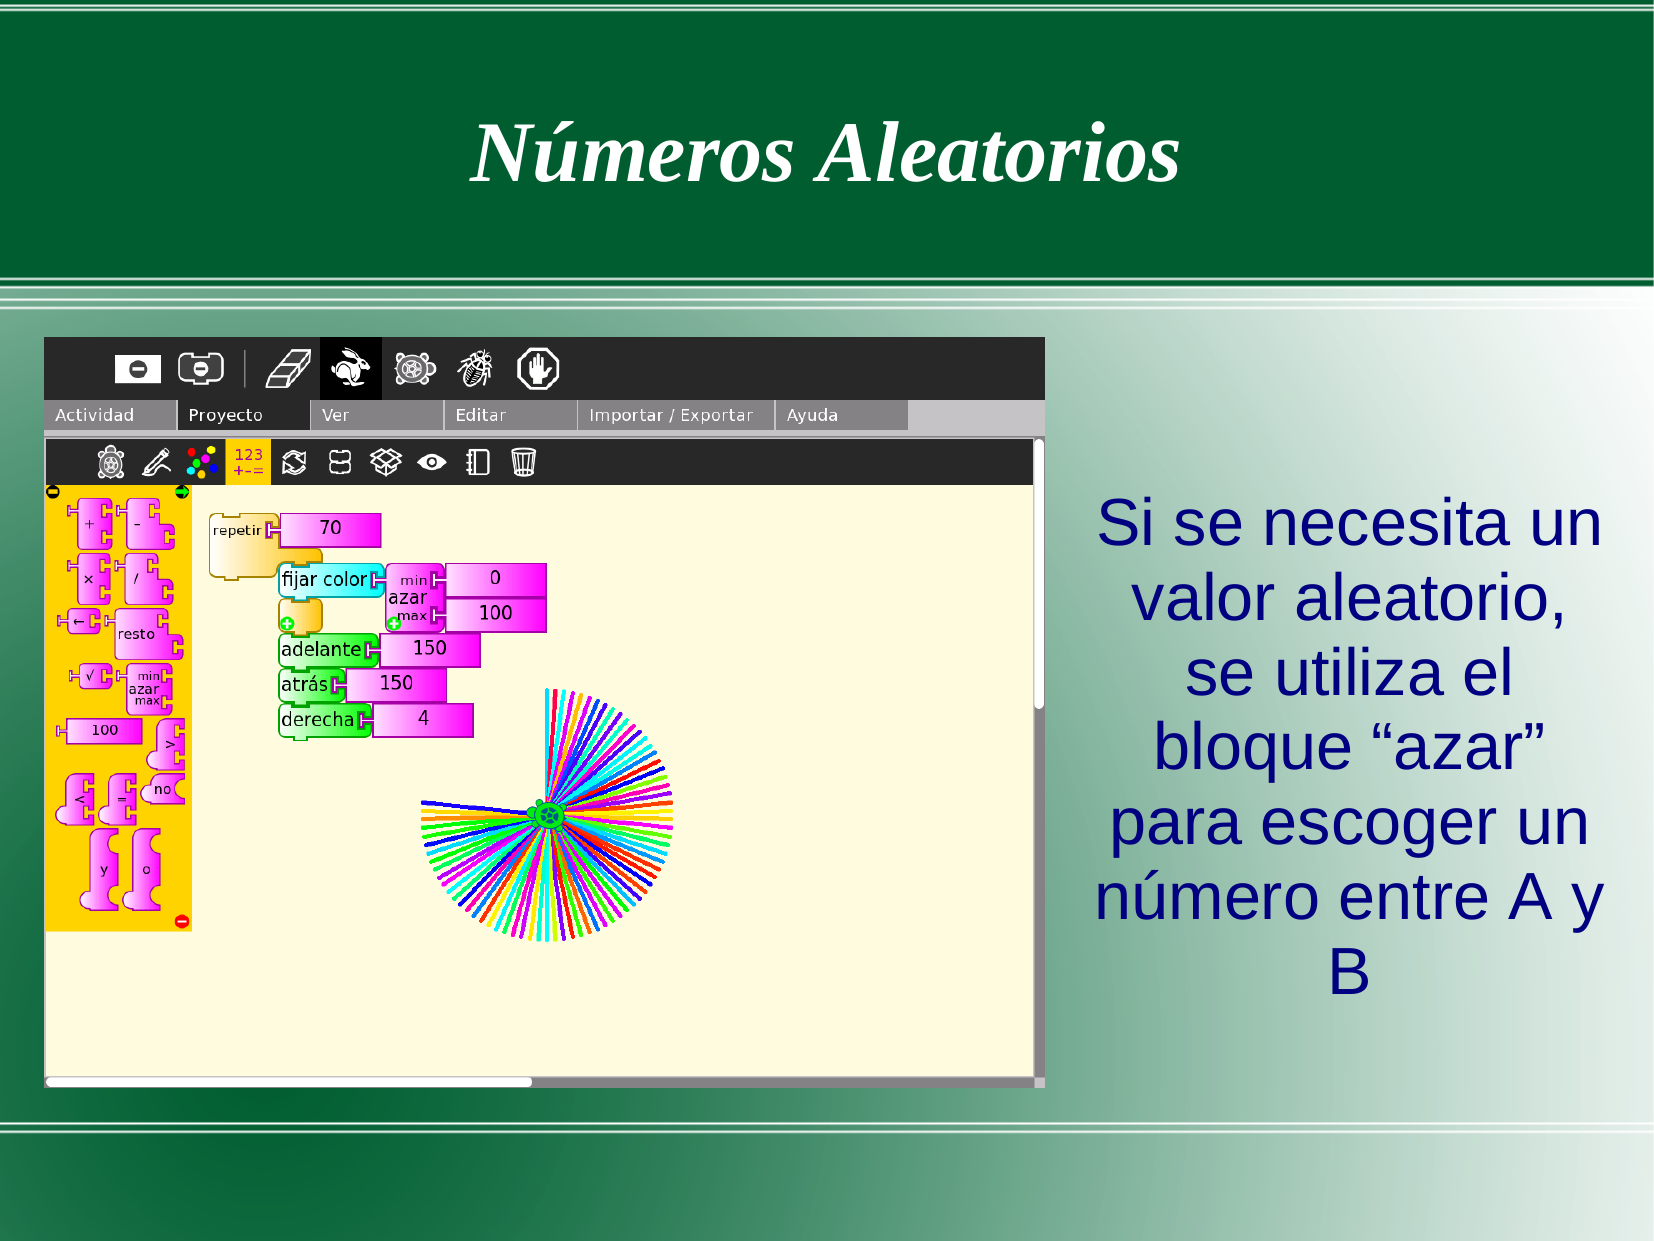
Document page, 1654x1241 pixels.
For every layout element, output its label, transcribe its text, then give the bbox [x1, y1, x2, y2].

picture [0, 0, 1654, 1241]
title Números Aleatorios [82, 49, 1571, 257]
subtitle Si se necesita un valor aleatorio, se utiliza el bloque “azar” para escoger un número entre A y B [1087, 337, 1613, 1156]
